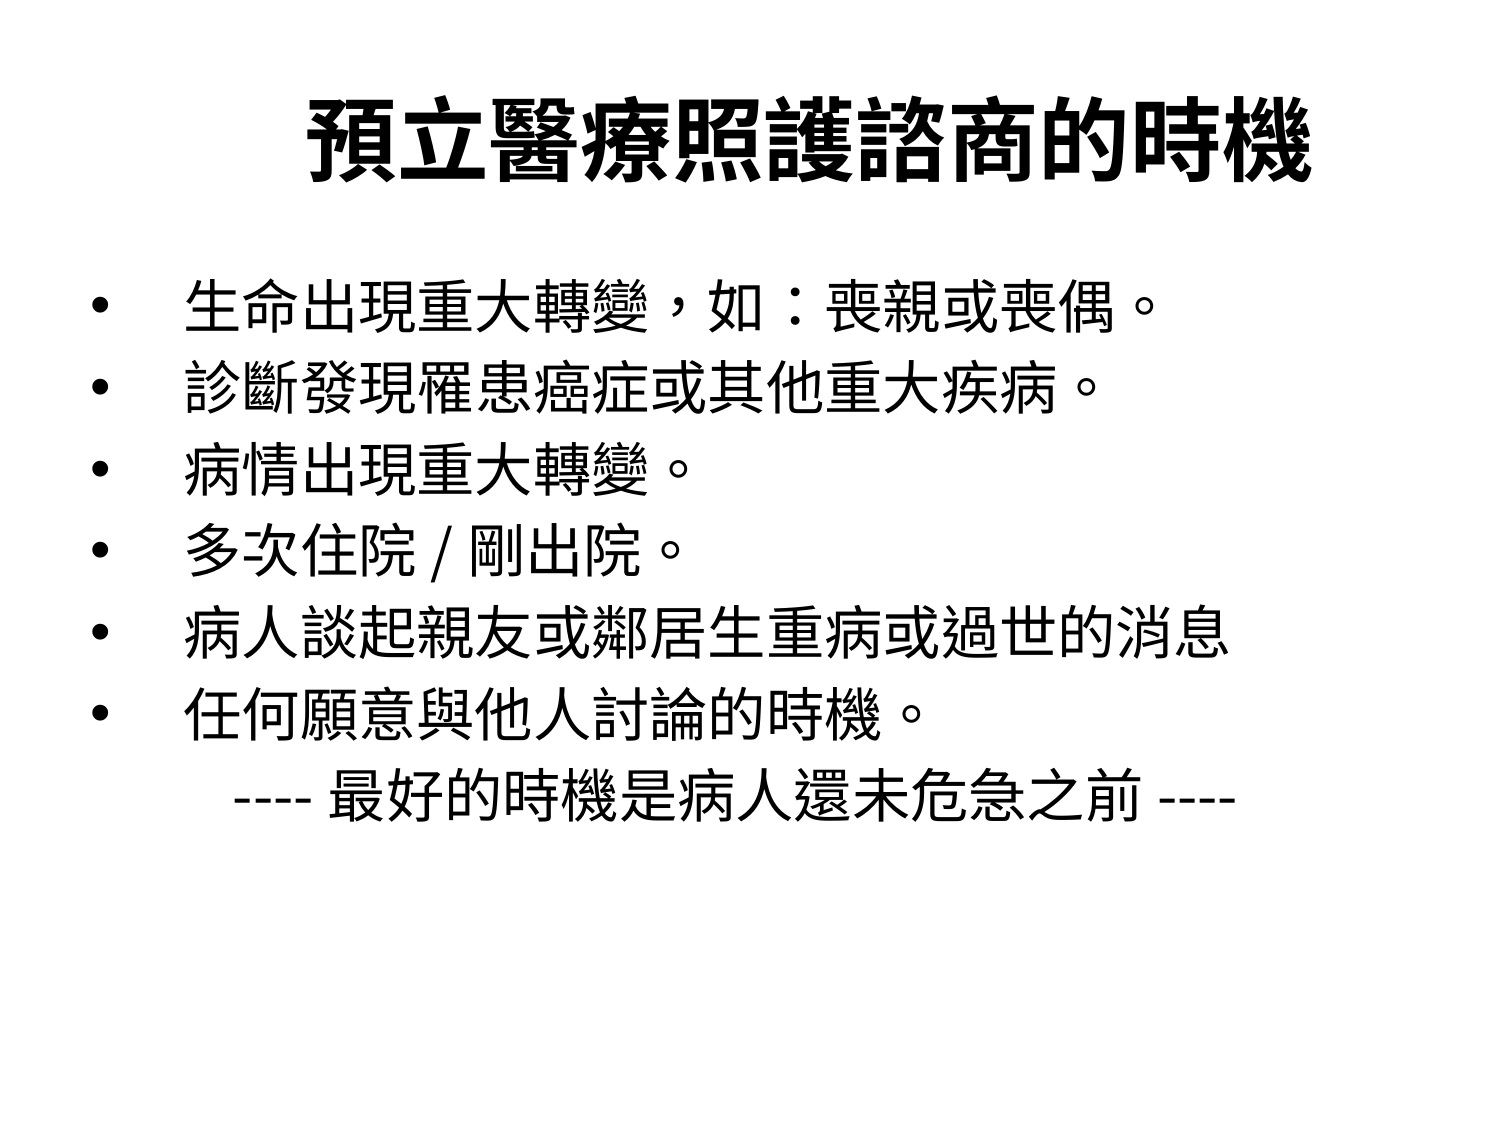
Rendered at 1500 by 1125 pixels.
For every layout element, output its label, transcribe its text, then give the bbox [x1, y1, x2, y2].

title 預立醫療照護諮商的時機 [243, 24, 1377, 250]
list 生命出現重大轉變，如：喪親或喪偶。 診斷發現罹患癌症或其他重大疾病。 病情出現重大轉變。 多次住院/剛出院。 病人談起親友或鄰居生重病或過世的消息 任何願意與他人討論的時機。 ----最好的時機是病人還未危急之前---- [75, 262, 1425, 1005]
